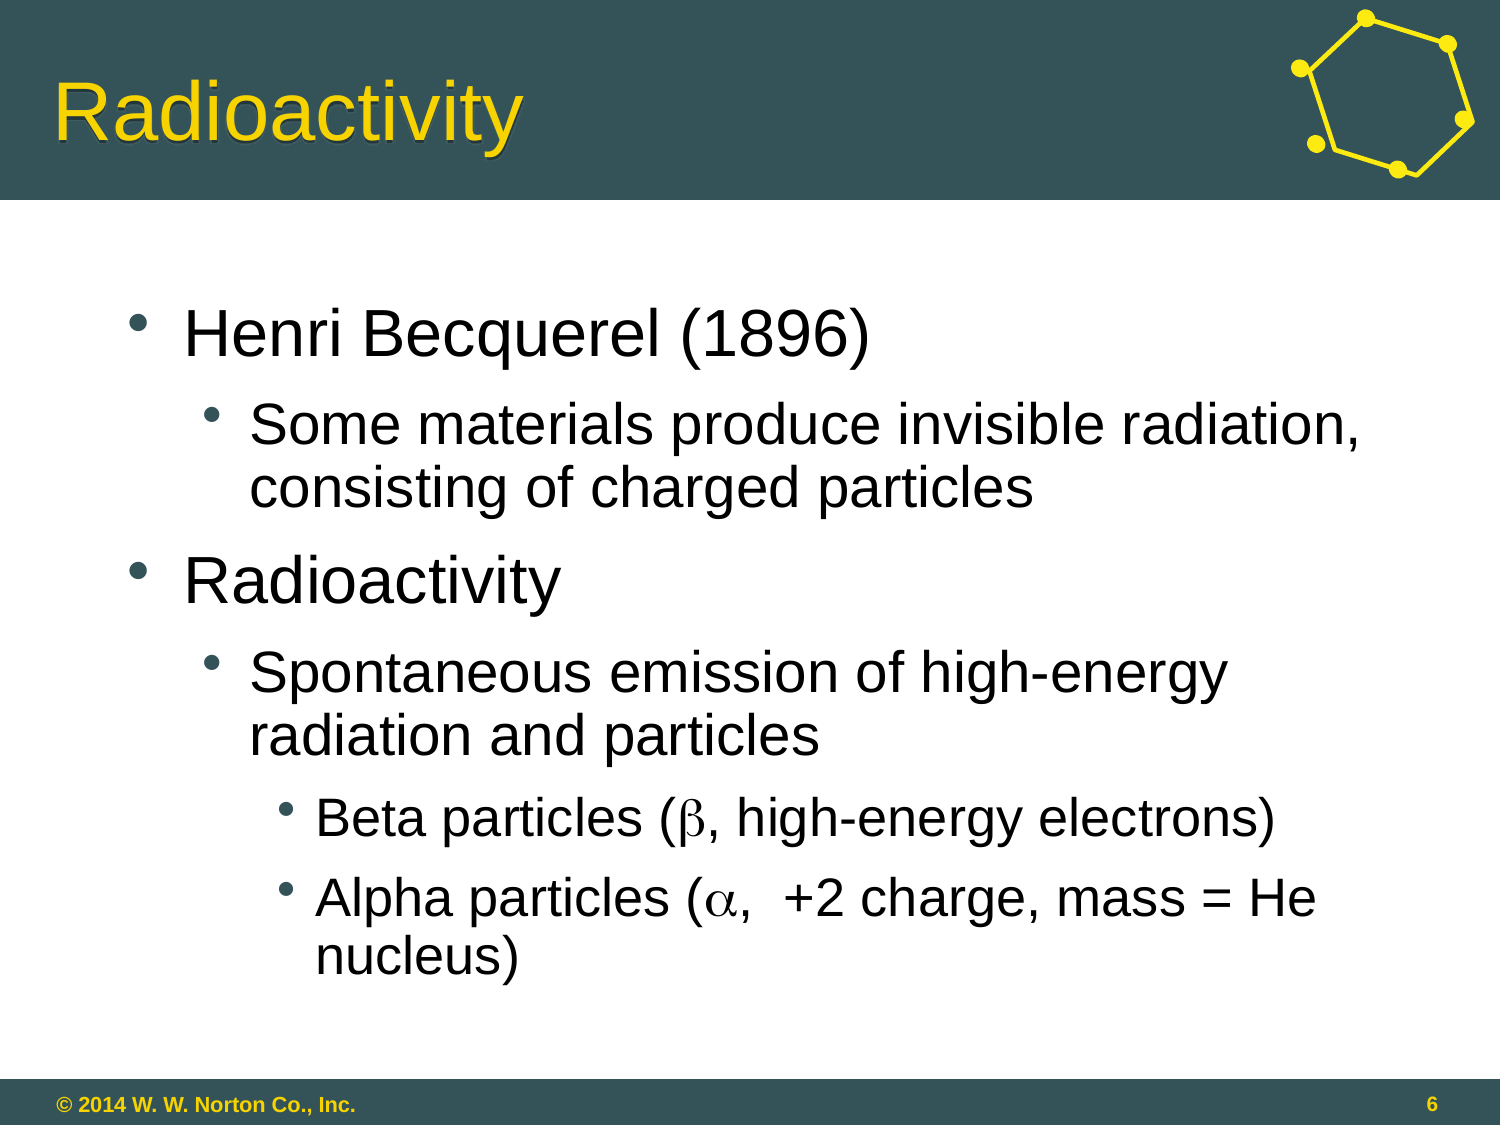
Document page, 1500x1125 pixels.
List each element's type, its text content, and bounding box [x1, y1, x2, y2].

title Radioactivity [37, 19, 1118, 195]
slide_number <number> [1411, 1086, 1468, 1119]
list Henri Becquerel (1896) Some materials produce invisible radiation, consisting of charged particles Radioactivity Spontaneous emission of high-energy radiation and particles Beta particles (, high-energy electrons) Alpha particles (, +2 charge, mass = He nucleus) [112, 291, 1413, 1038]
